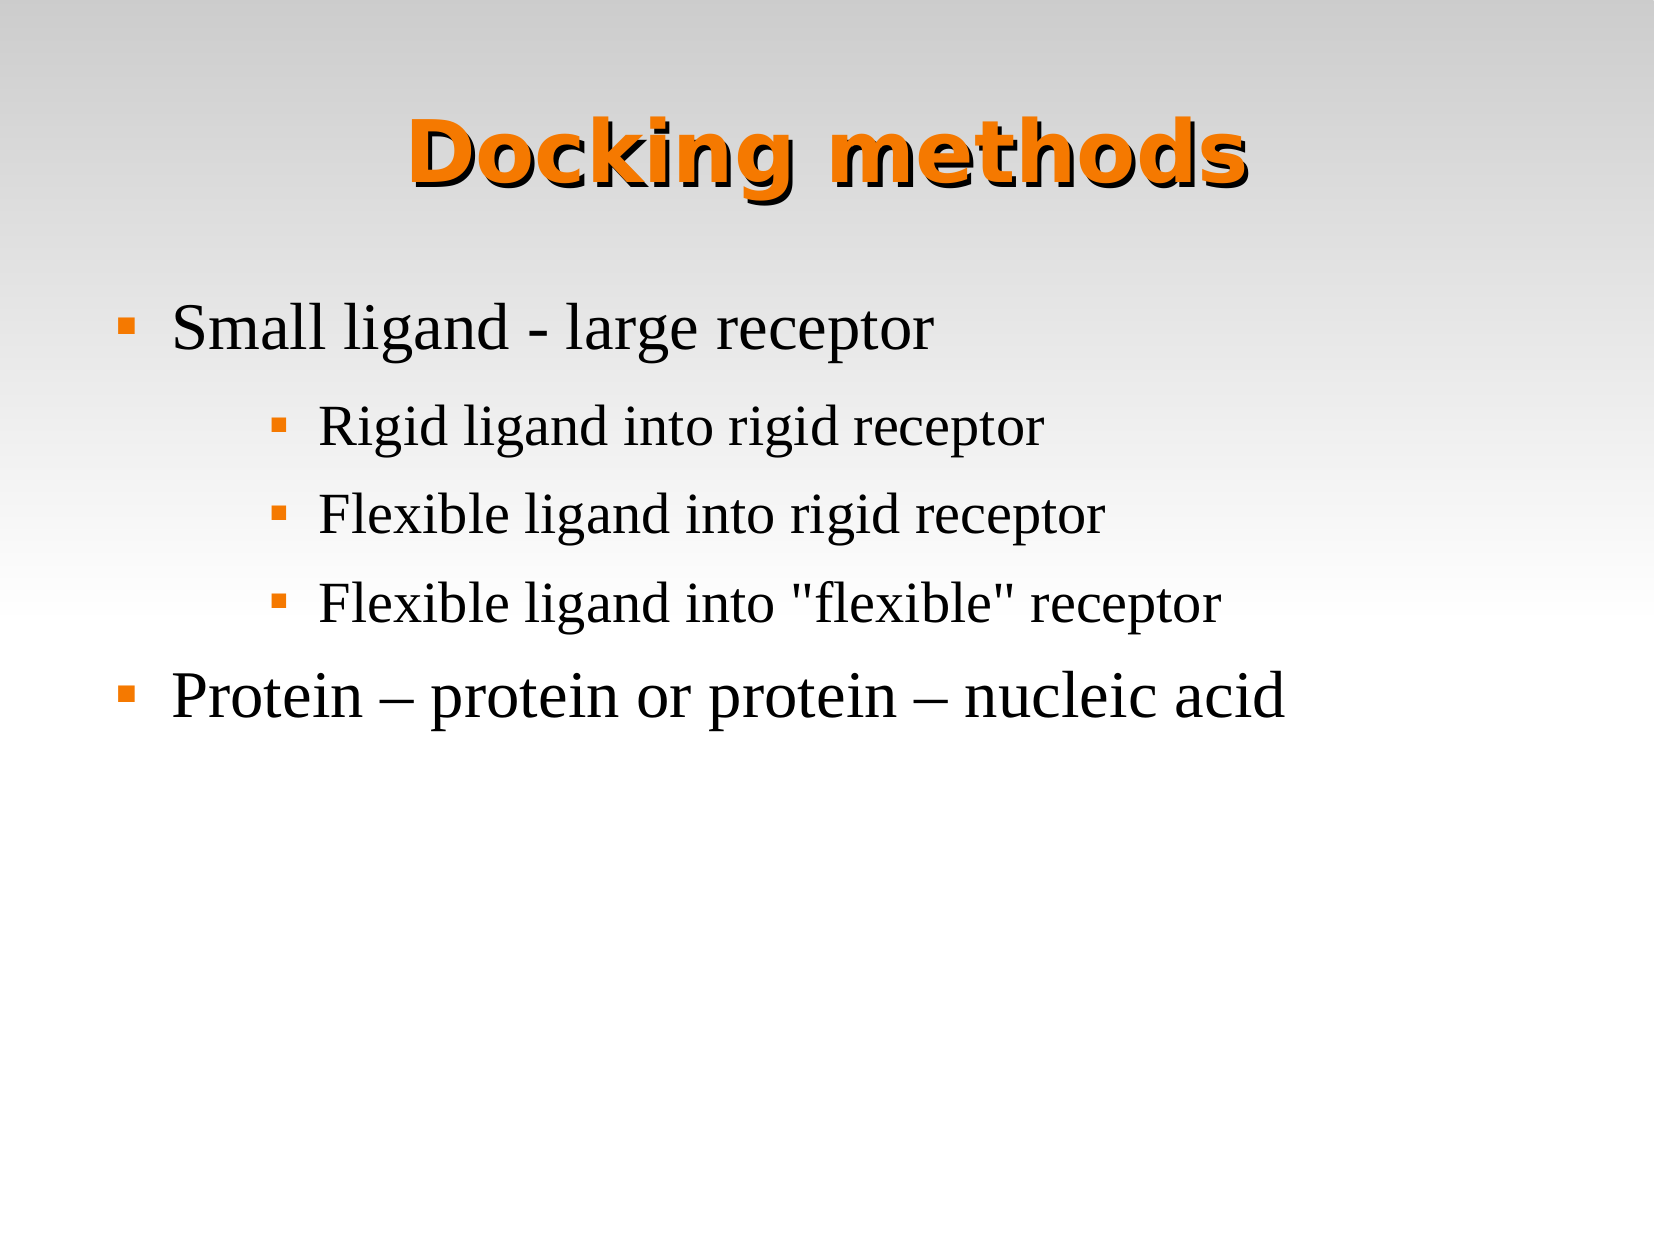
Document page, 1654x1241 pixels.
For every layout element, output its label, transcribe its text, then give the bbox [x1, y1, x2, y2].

title Docking methods [82, 49, 1571, 257]
list Small ligand - large receptor Rigid ligand into rigid receptor Flexible ligand into rigid receptor Flexible ligand into "flexible" receptor Protein – protein or protein – nucleic acid [82, 290, 1571, 1109]
